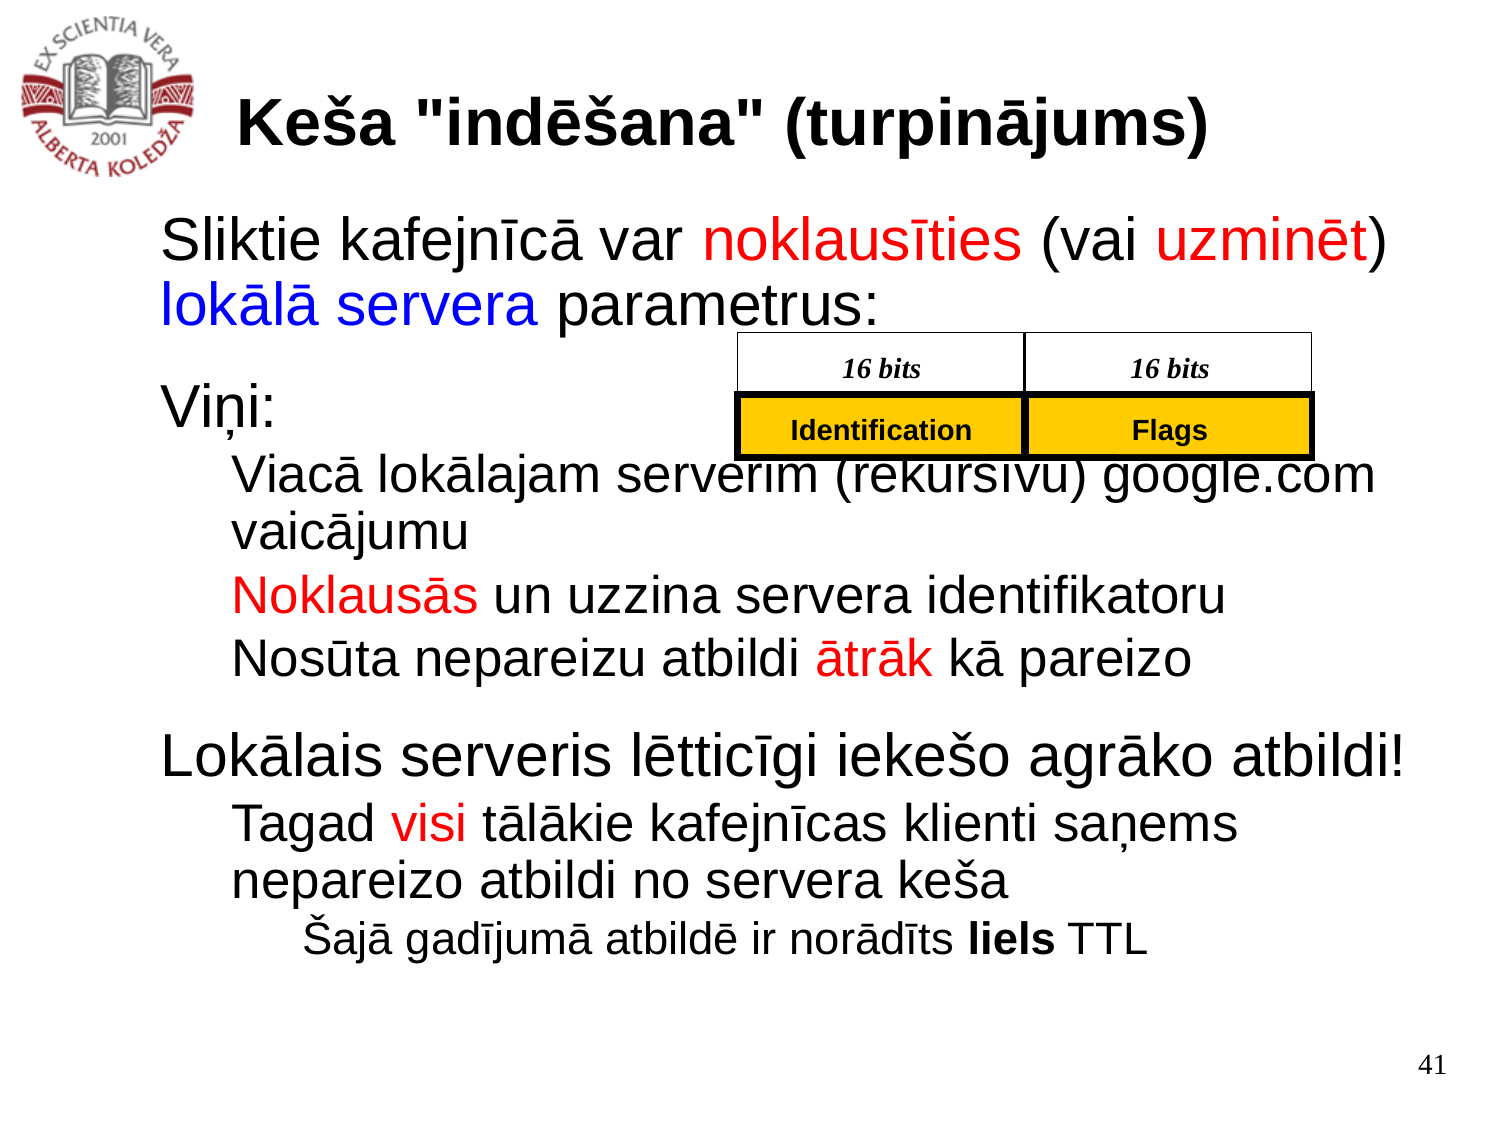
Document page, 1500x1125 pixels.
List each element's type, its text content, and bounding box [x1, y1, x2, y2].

picture [21, 16, 194, 177]
text_box [737, 396, 1312, 458]
text_box Flags [1116, 403, 1223, 455]
title Keša "indēšana" (turpinājums) [50, 62, 1374, 175]
list Sliktie kafejnīcā var noklausīties (vai uzminēt) lokālā servera parametrus: Viņi: Viacā lokālajam serverim (rekursīvu) google.com vaicājumu Noklausās un uzzina servera identifikatoru Nosūta nepareizu atbildi ātrāk kā pareizo Lokālais serveris lētticīgi iekešo agrāko atbildi! Tagad visi tālākie kafejnīcas klienti saņems nepareizo atbildi no servera keša Šajā gadījumā atbildē ir norādīts liels TTL [74, 200, 1463, 1101]
text_box 16 bits [827, 341, 937, 392]
text_box Identification [775, 403, 988, 455]
text_box 16 bits [1115, 341, 1225, 392]
